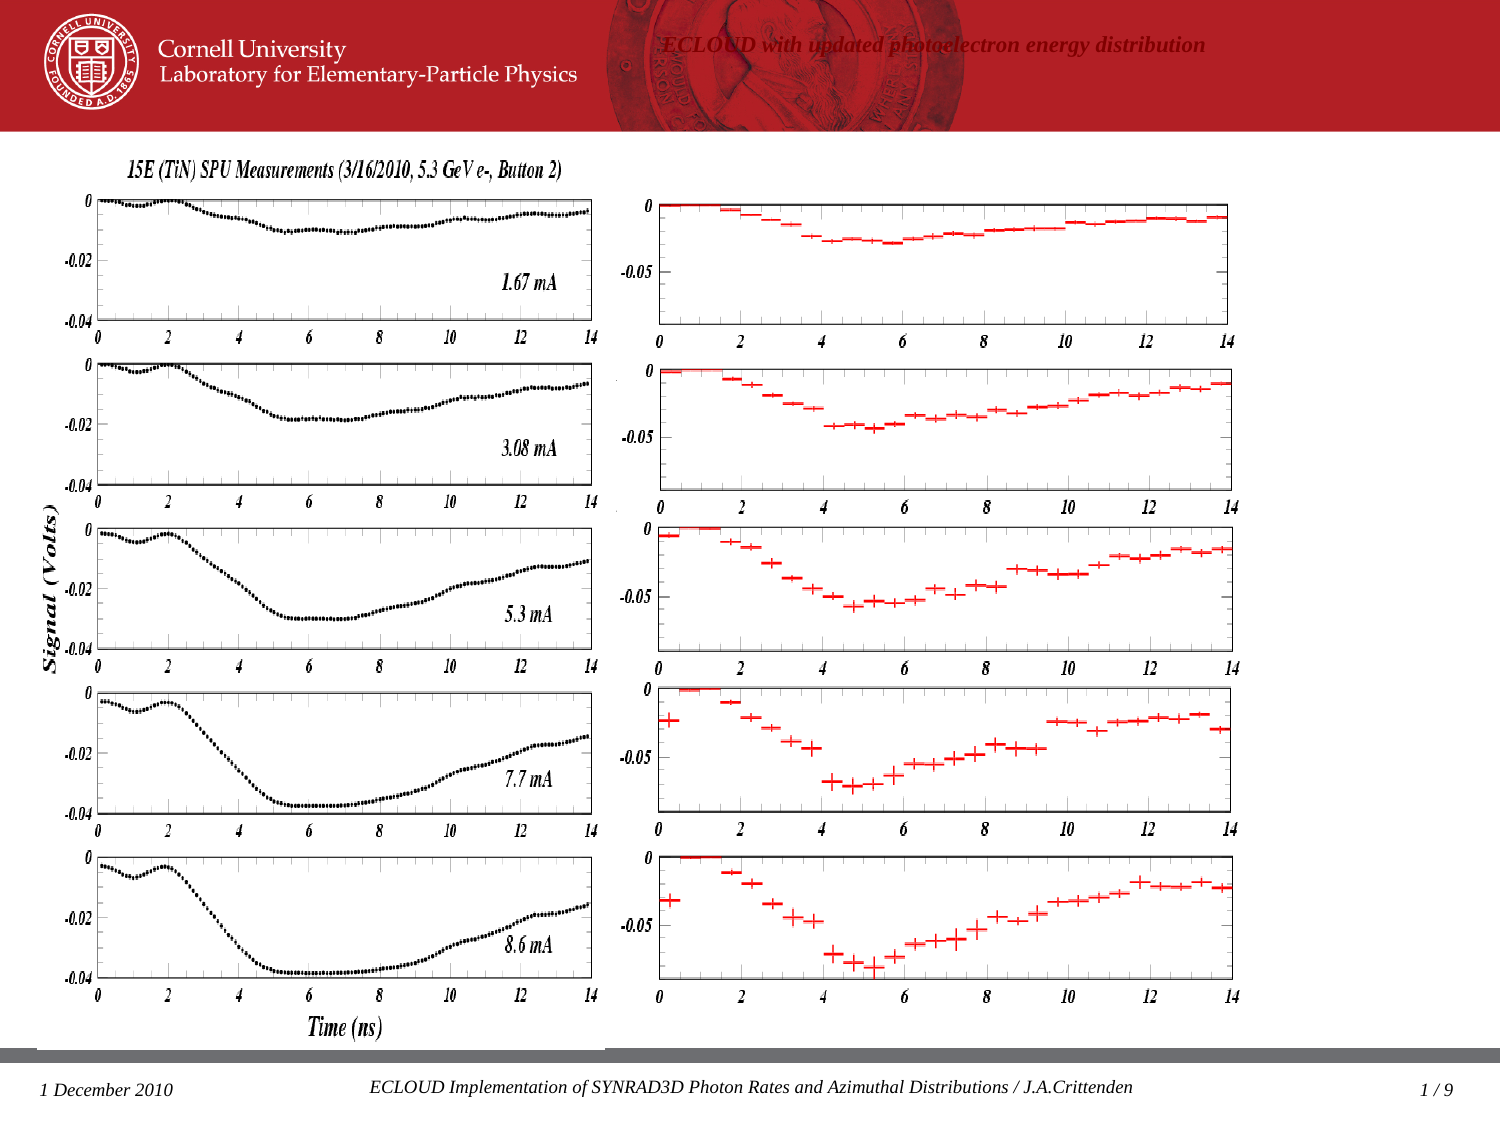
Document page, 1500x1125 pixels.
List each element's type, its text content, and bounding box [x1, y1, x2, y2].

picture [616, 193, 1244, 1013]
text_box ECLOUD with updated photoelectron energy distribution [634, 31, 1235, 86]
picture [37, 149, 605, 1051]
picture [0, 0, 1500, 132]
